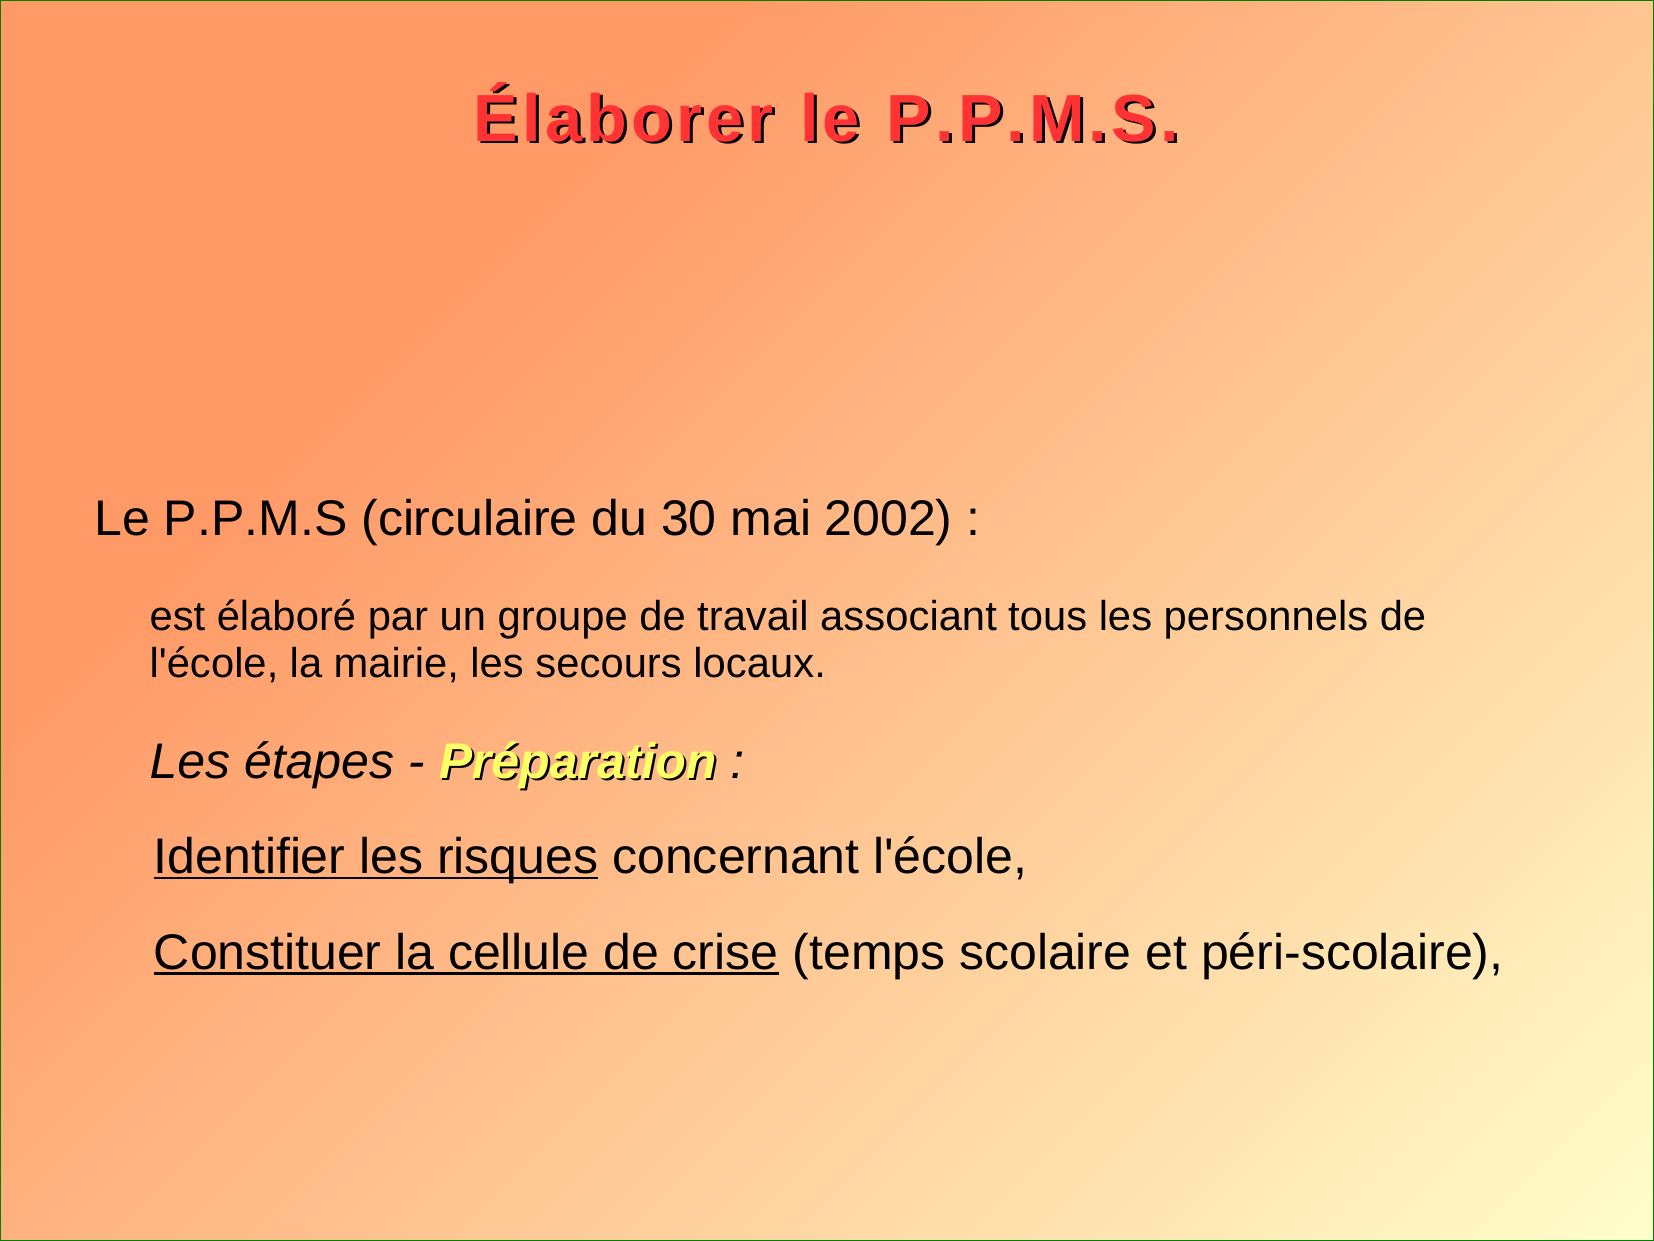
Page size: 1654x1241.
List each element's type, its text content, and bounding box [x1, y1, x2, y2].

text_box Le P.P.M.S (circulaire du 30 mai 2002) : est élaboré par un groupe de travail associant tous les personnels de l'école, la mairie, les secours locaux. Les étapes - Préparation : Identifier les risques concernant l'école, Constituer la cellule de crise (temps scolaire et péri-scolaire), [88, 253, 1536, 1217]
text_box [0, 0, 1654, 1241]
title Élaborer le P.P.M.S. [120, 29, 1533, 207]
